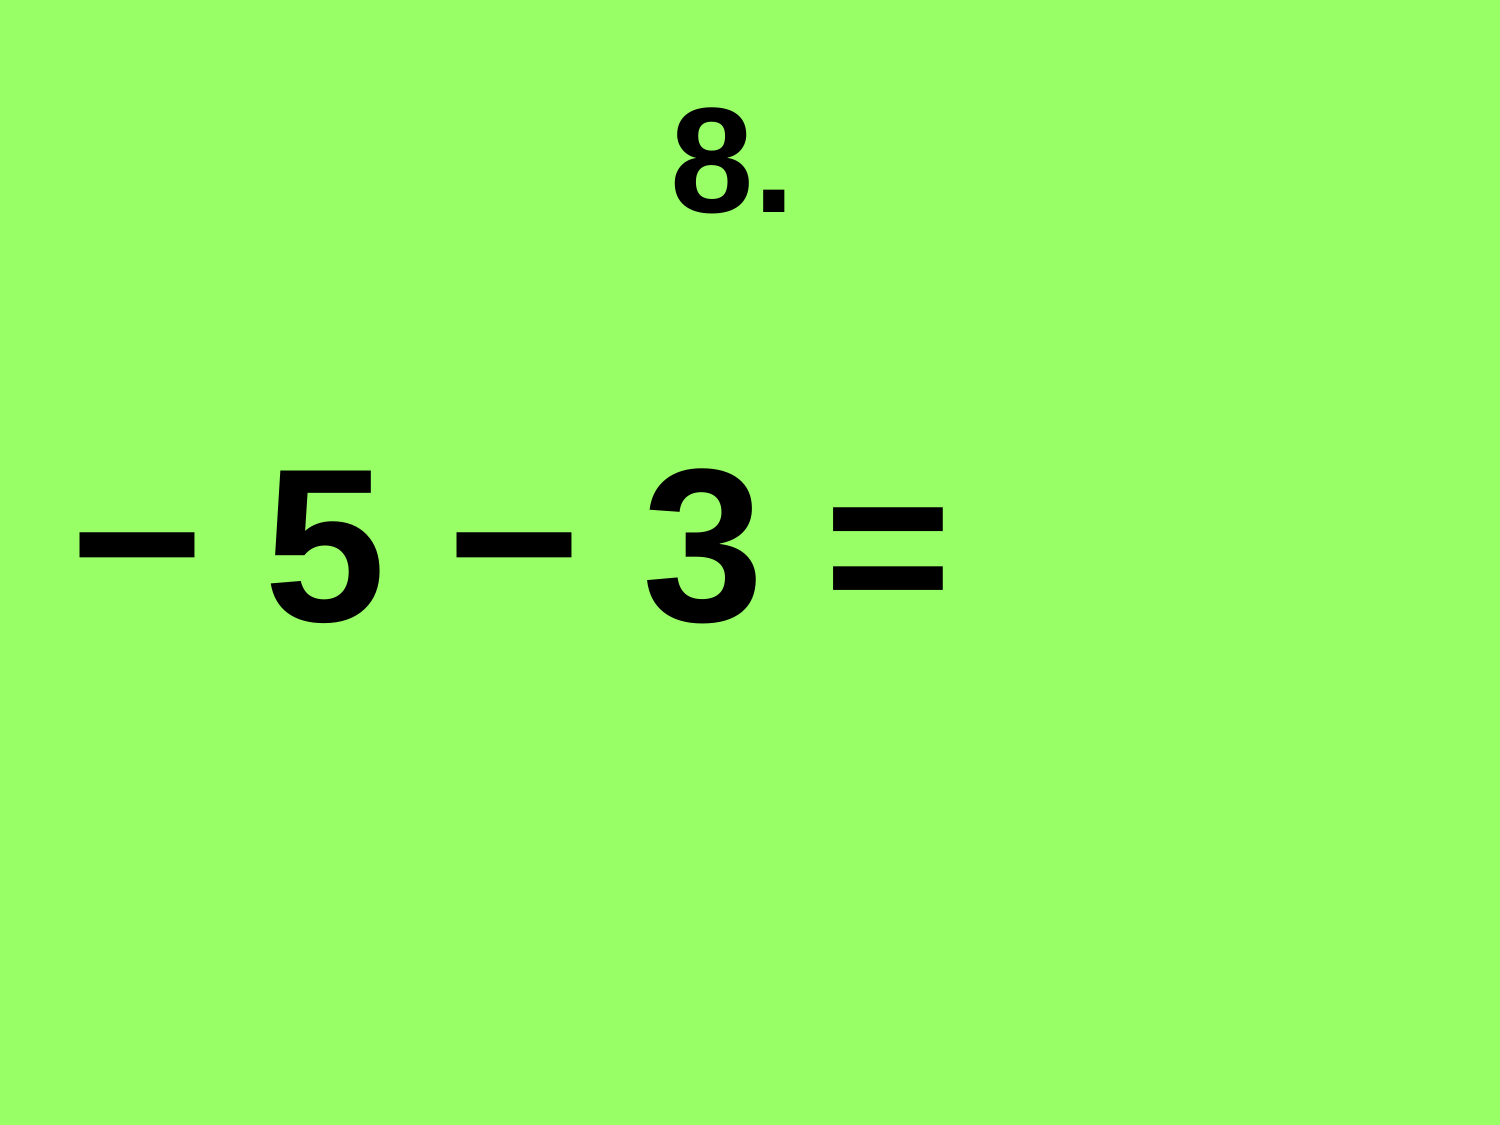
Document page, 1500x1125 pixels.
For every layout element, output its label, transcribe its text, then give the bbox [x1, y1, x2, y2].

text_box 8. [655, 54, 880, 251]
title − 5 − 3 = [0, 384, 1376, 675]
